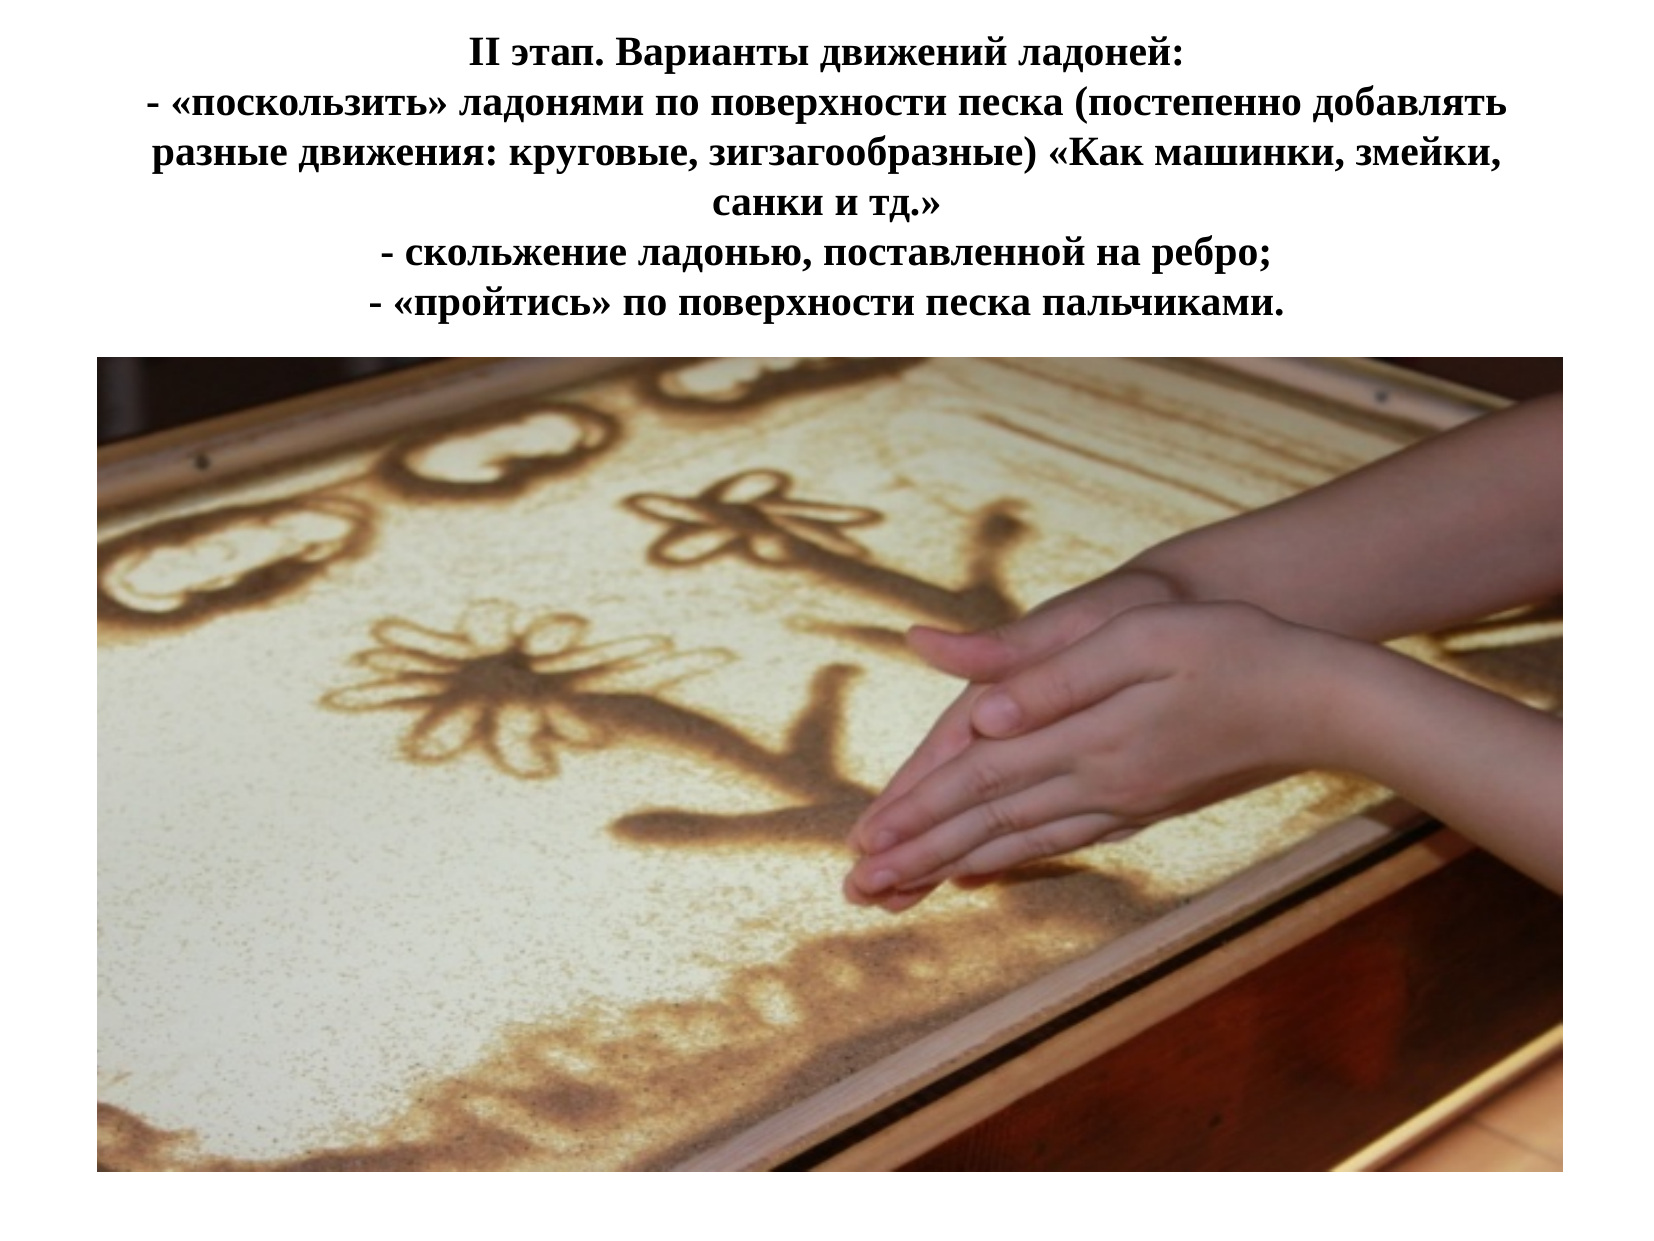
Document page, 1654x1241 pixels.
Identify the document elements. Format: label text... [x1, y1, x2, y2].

picture [97, 357, 1563, 1172]
title II этап. Варианты движений ладоней: - «поскользить» ладонями по поверхности песка (постепенно добавлять разные движения: круговые, зигзагообразные) «Как машинки, змейки, санки и тд.» - скольжение ладонью, поставленной на ребро; - «пройтись» по поверхности песка пальчиками. [82, 0, 1571, 349]
